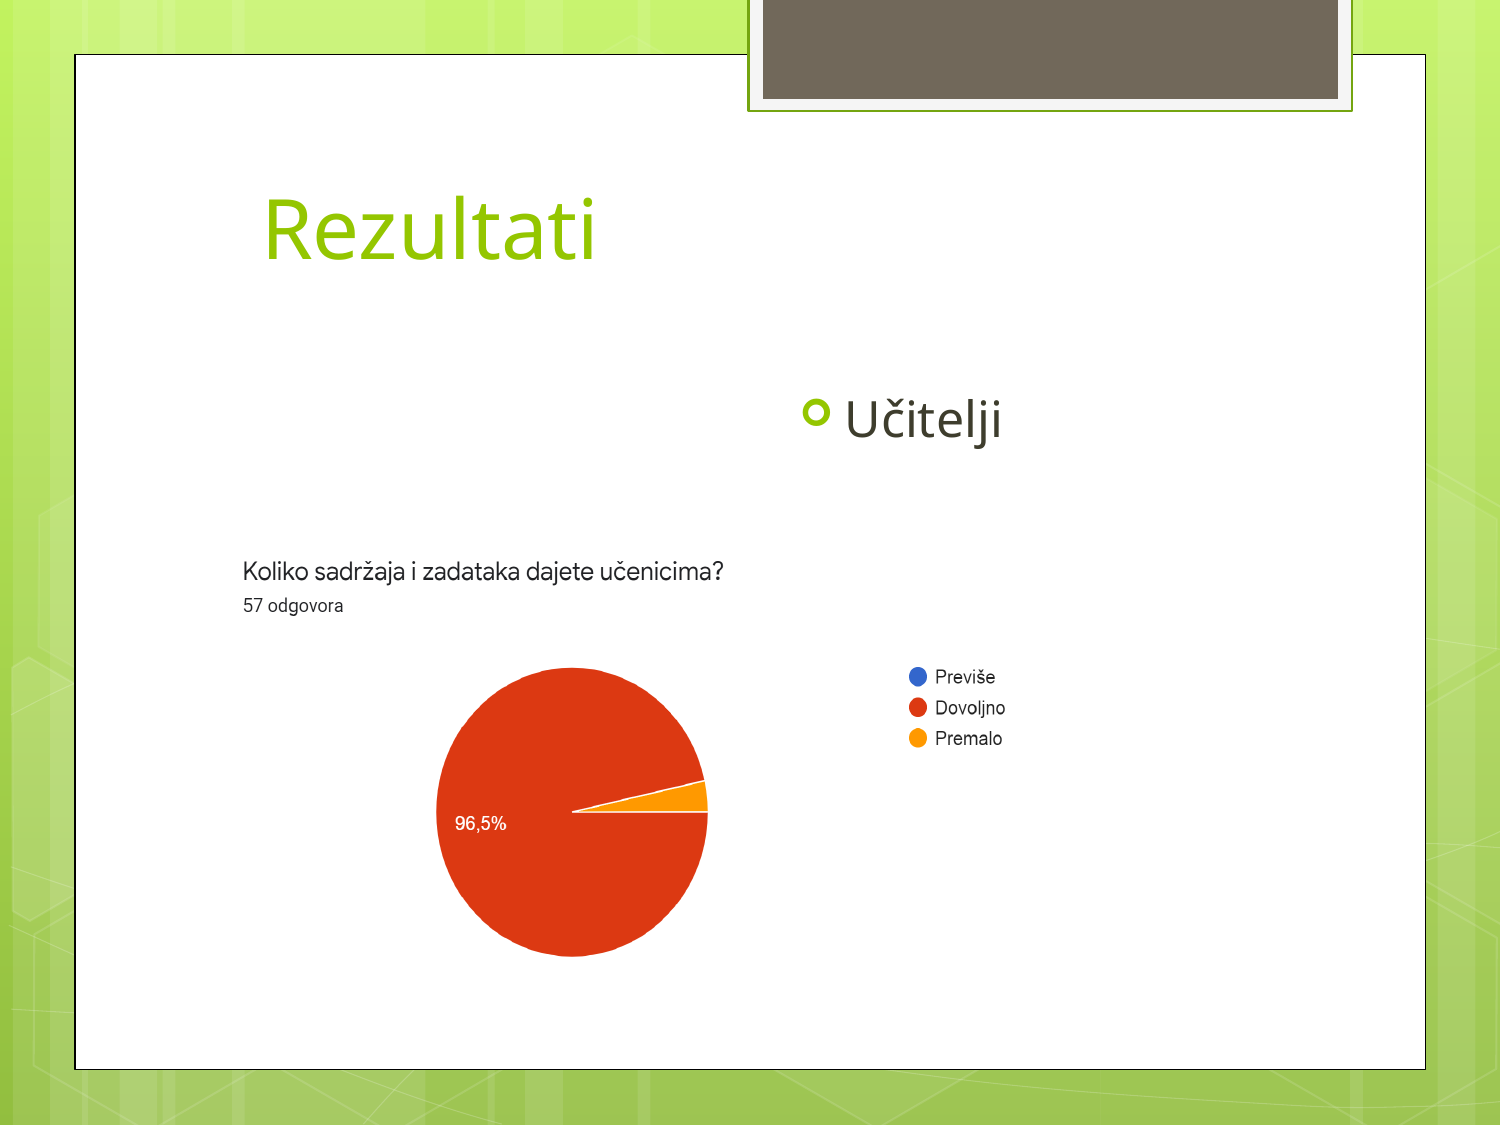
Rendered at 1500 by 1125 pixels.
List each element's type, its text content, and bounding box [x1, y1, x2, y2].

title Rezultati [171, 168, 1324, 357]
picture [206, 515, 1317, 1012]
list Učitelji [761, 379, 1324, 953]
